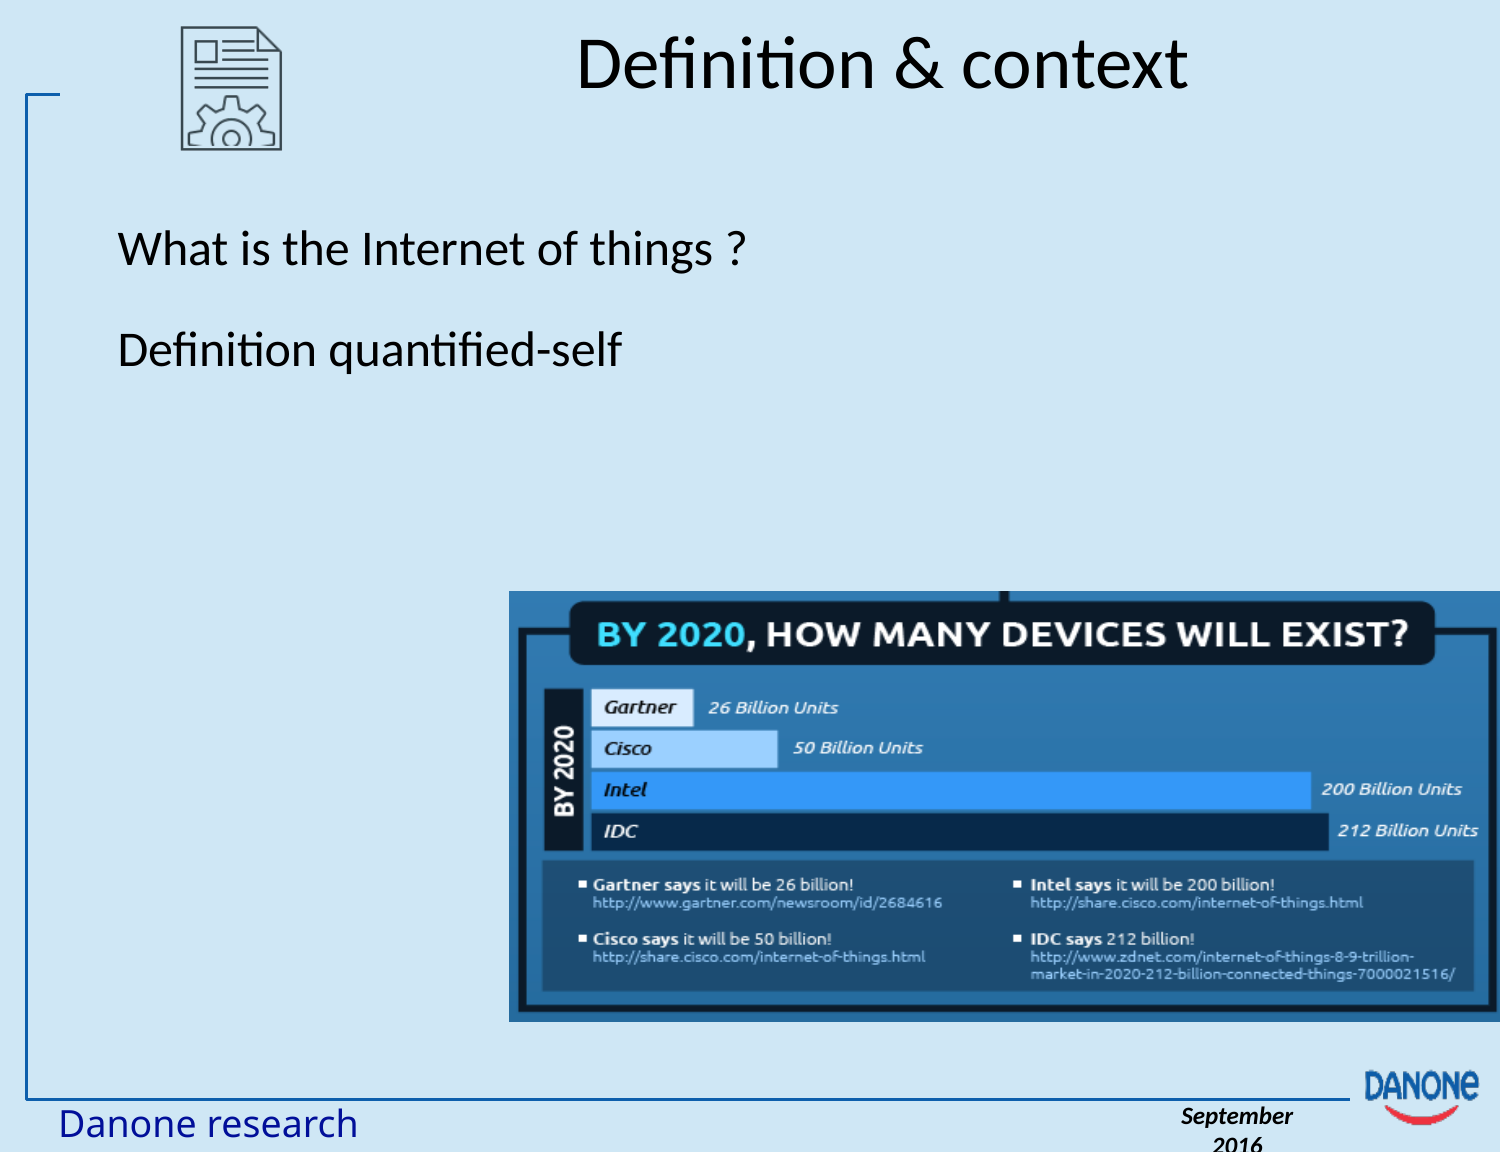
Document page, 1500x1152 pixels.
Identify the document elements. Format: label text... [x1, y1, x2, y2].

text_box What is the Internet of things ? Definition quantified-self [102, 221, 1296, 602]
text_box Danone research [43, 1092, 392, 1152]
text_box Definition & context [561, 5, 1205, 111]
picture [1362, 1067, 1482, 1130]
picture [158, 15, 305, 163]
text_box September 2016 [1147, 1092, 1327, 1152]
picture [509, 591, 1500, 1022]
